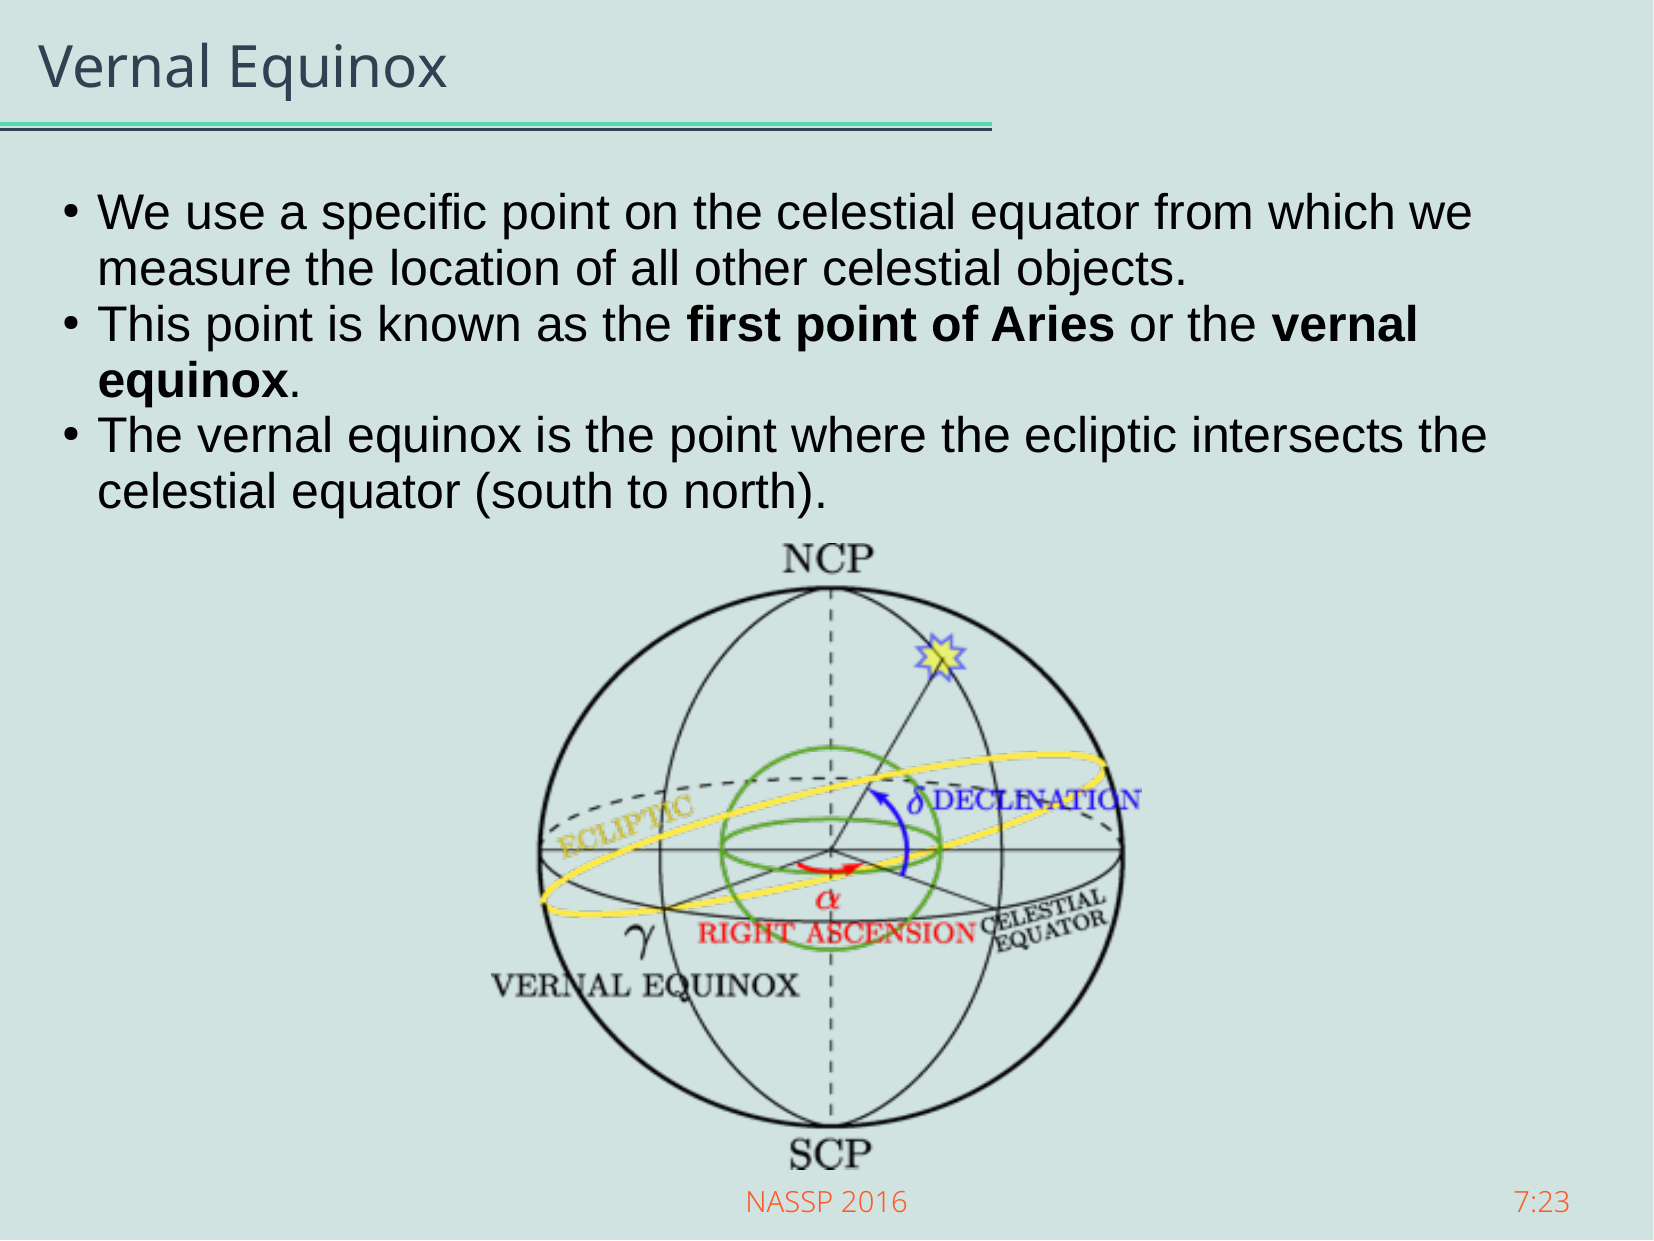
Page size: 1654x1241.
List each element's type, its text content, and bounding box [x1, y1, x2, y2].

text_box We use a specific point on the celestial equator from which we measure the location of all other celestial objects. This point is known as the first point of Aries or the vernal equinox. The vernal equinox is the point where the ecliptic intersects the celestial equator (south to north). [47, 177, 1619, 527]
text_box Vernal Equinox [23, 17, 1063, 101]
picture [491, 543, 1142, 1170]
